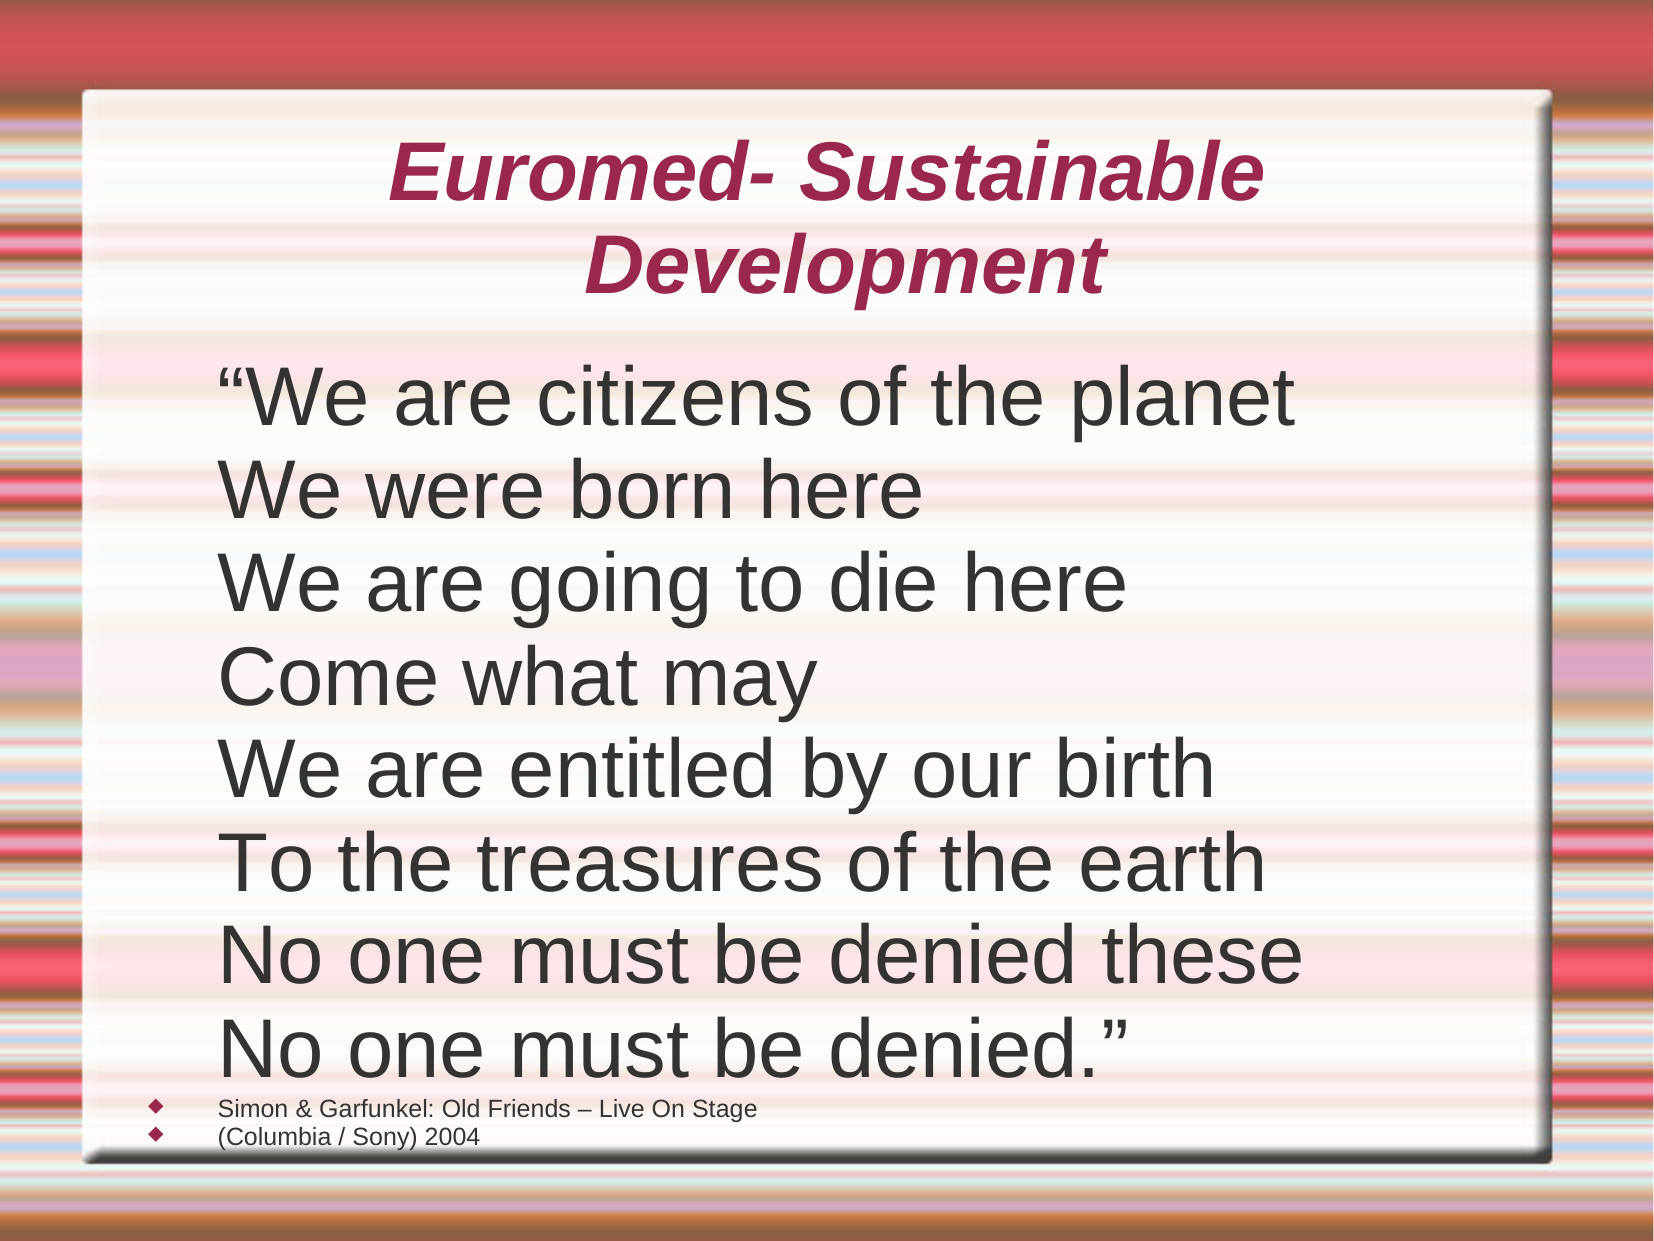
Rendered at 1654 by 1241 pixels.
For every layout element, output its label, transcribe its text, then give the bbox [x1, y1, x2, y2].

list “We are citizens of the planet We were born here We are going to die here Come what may We are entitled by our birth To the treasures of the earth No one must be denied these No one must be denied.” Simon & Garfunkel: Old Friends – Live On Stage (Columbia / Sony) 2004 [134, 350, 1516, 1151]
picture [0, 0, 1654, 1241]
title Euromed- Sustainable Development [121, 114, 1534, 322]
